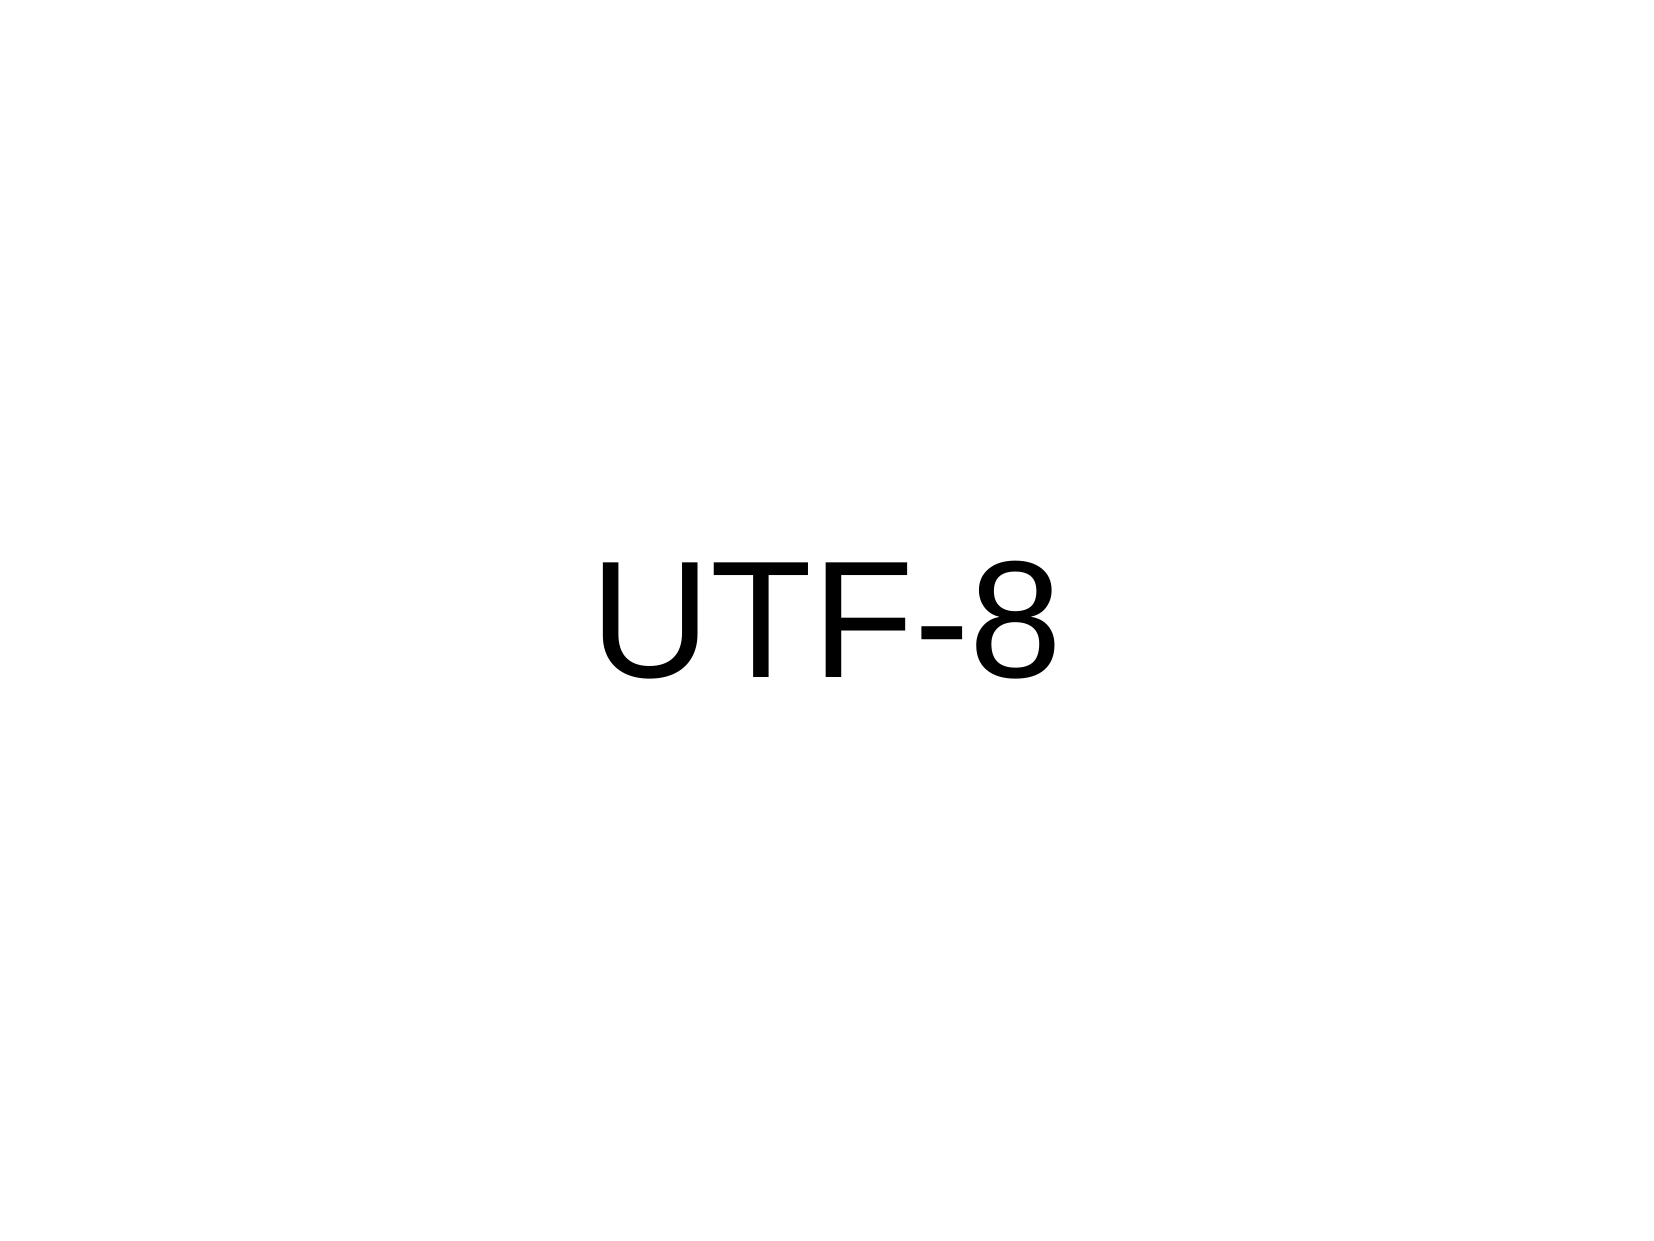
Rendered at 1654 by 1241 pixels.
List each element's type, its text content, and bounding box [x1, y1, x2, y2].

title UTF-8 [0, 516, 1654, 724]
